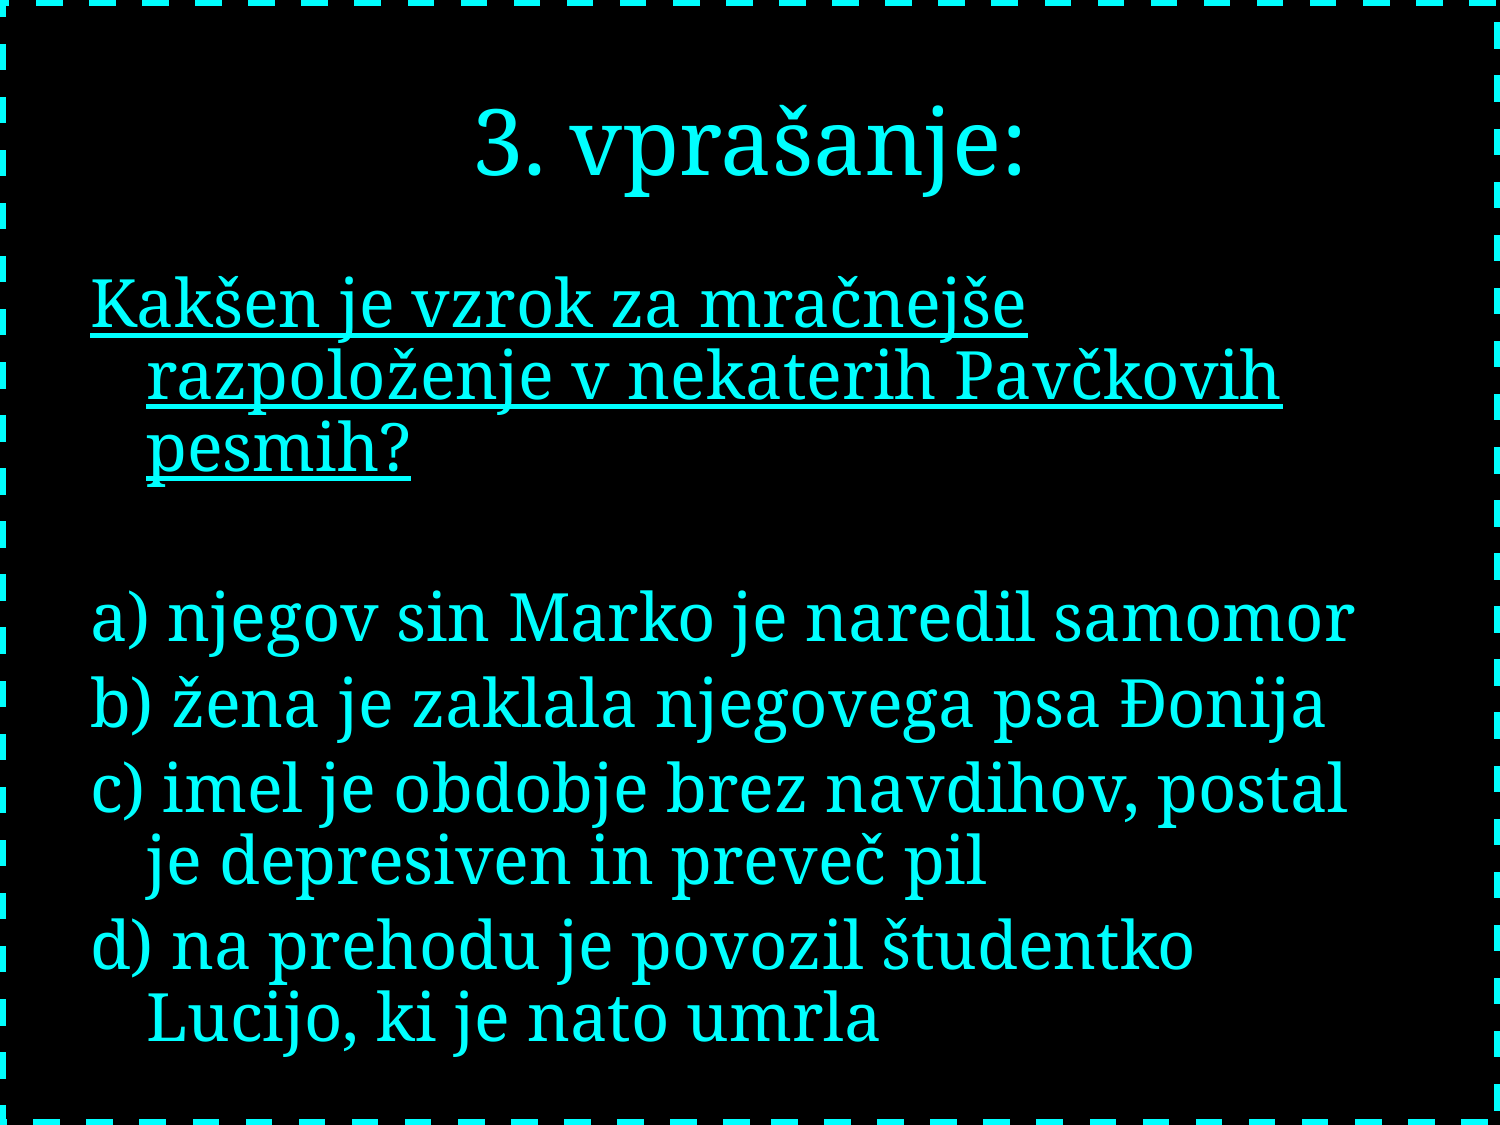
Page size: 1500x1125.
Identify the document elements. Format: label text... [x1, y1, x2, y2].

title 3. vprašanje: [75, 45, 1425, 233]
list Kakšen je vzrok za mračnejše razpoloženje v nekaterih Pavčkovih pesmih? a) njegov sin Marko je naredil samomor b) žena je zaklala njegovega psa Đonija c) imel je obdobje brez navdihov, postal je depresiven in preveč pil d) na prehodu je povozil študentko Lucijo, ki je nato umrla [75, 262, 1425, 1005]
